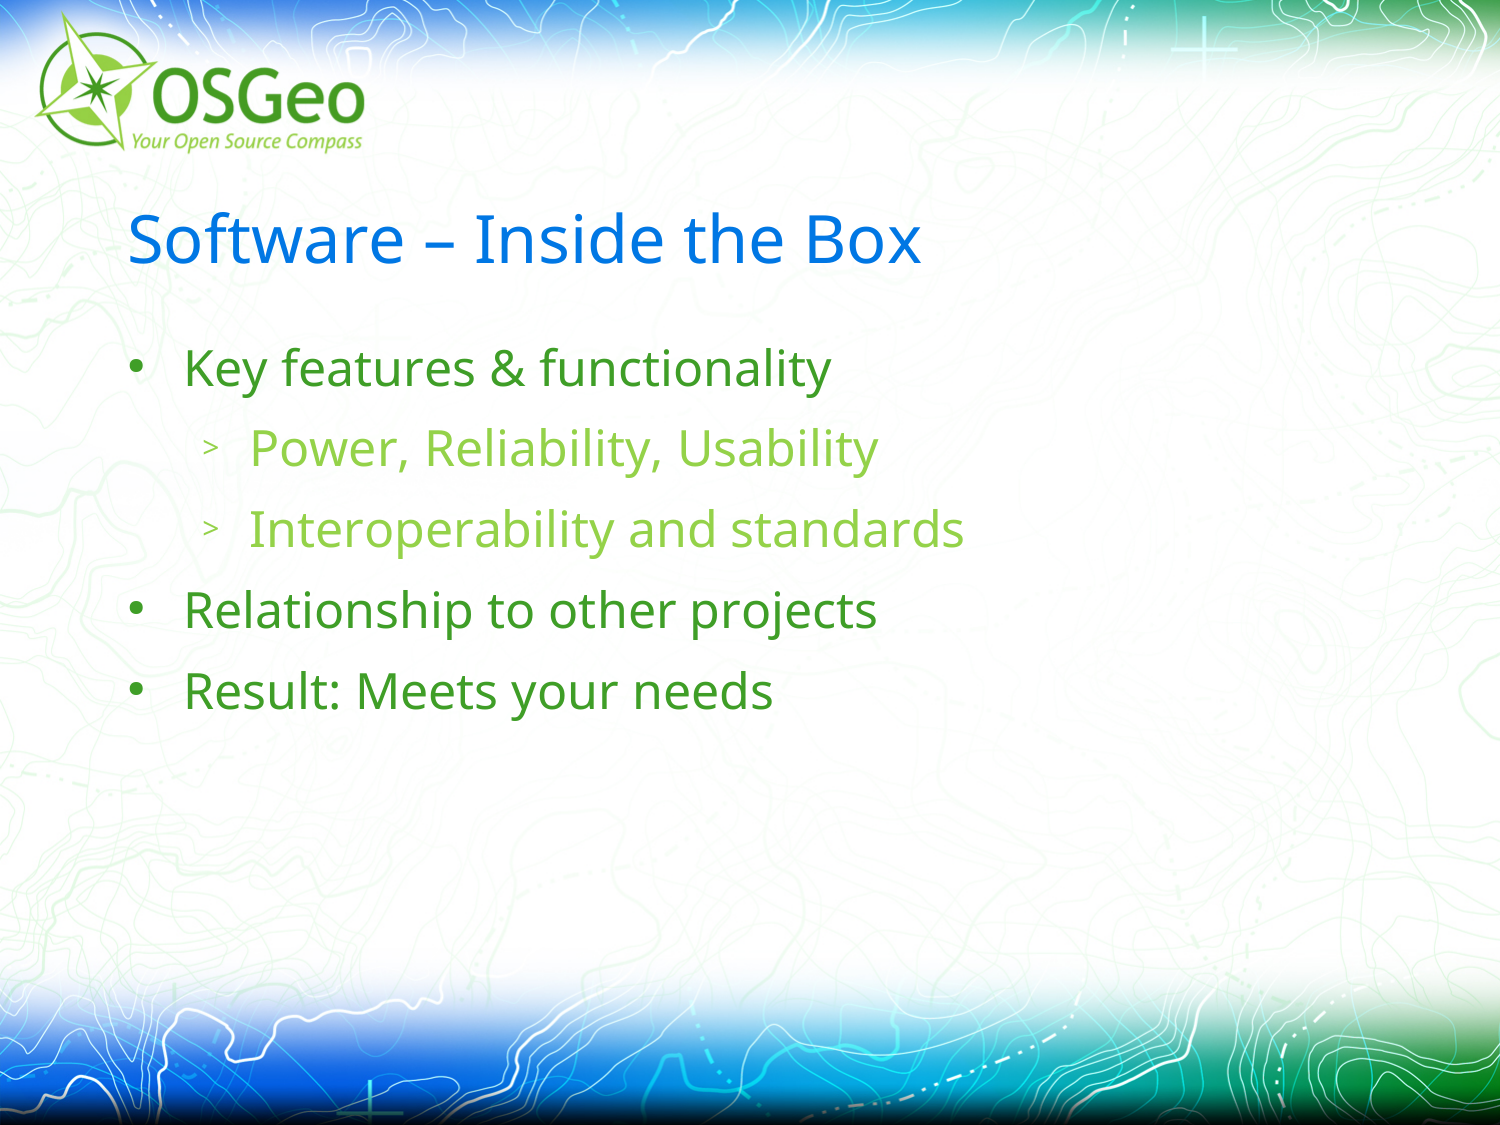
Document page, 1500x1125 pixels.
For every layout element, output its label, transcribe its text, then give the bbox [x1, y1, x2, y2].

list Key features & functionality Power, Reliability, Usability Interoperability and standards Relationship to other projects Result: Meets your needs [112, 324, 1388, 1068]
picture [0, 0, 1500, 1125]
title Software – Inside the Box [112, 187, 1388, 288]
